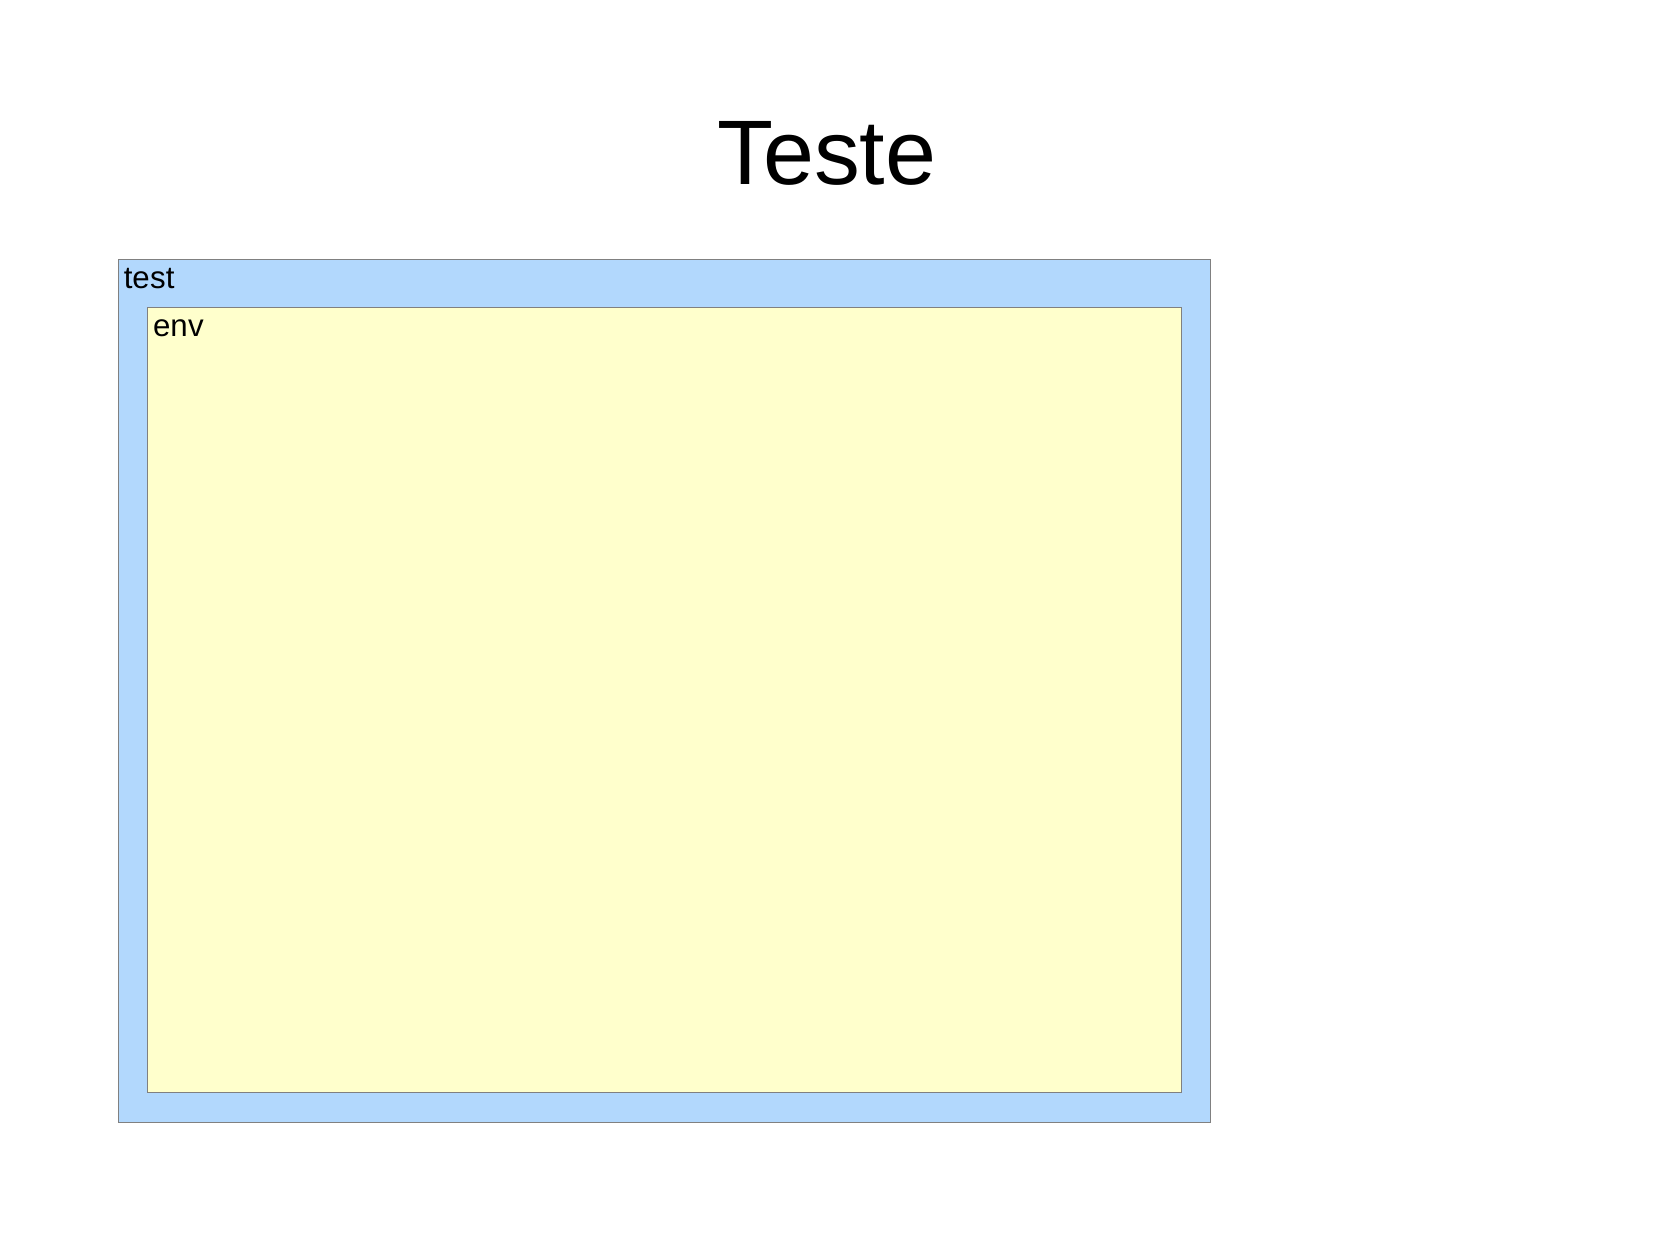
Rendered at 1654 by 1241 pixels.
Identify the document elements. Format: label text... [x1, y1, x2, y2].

text_box test [118, 259, 1211, 1123]
title Teste [82, 49, 1571, 257]
text_box env [147, 307, 1182, 1093]
